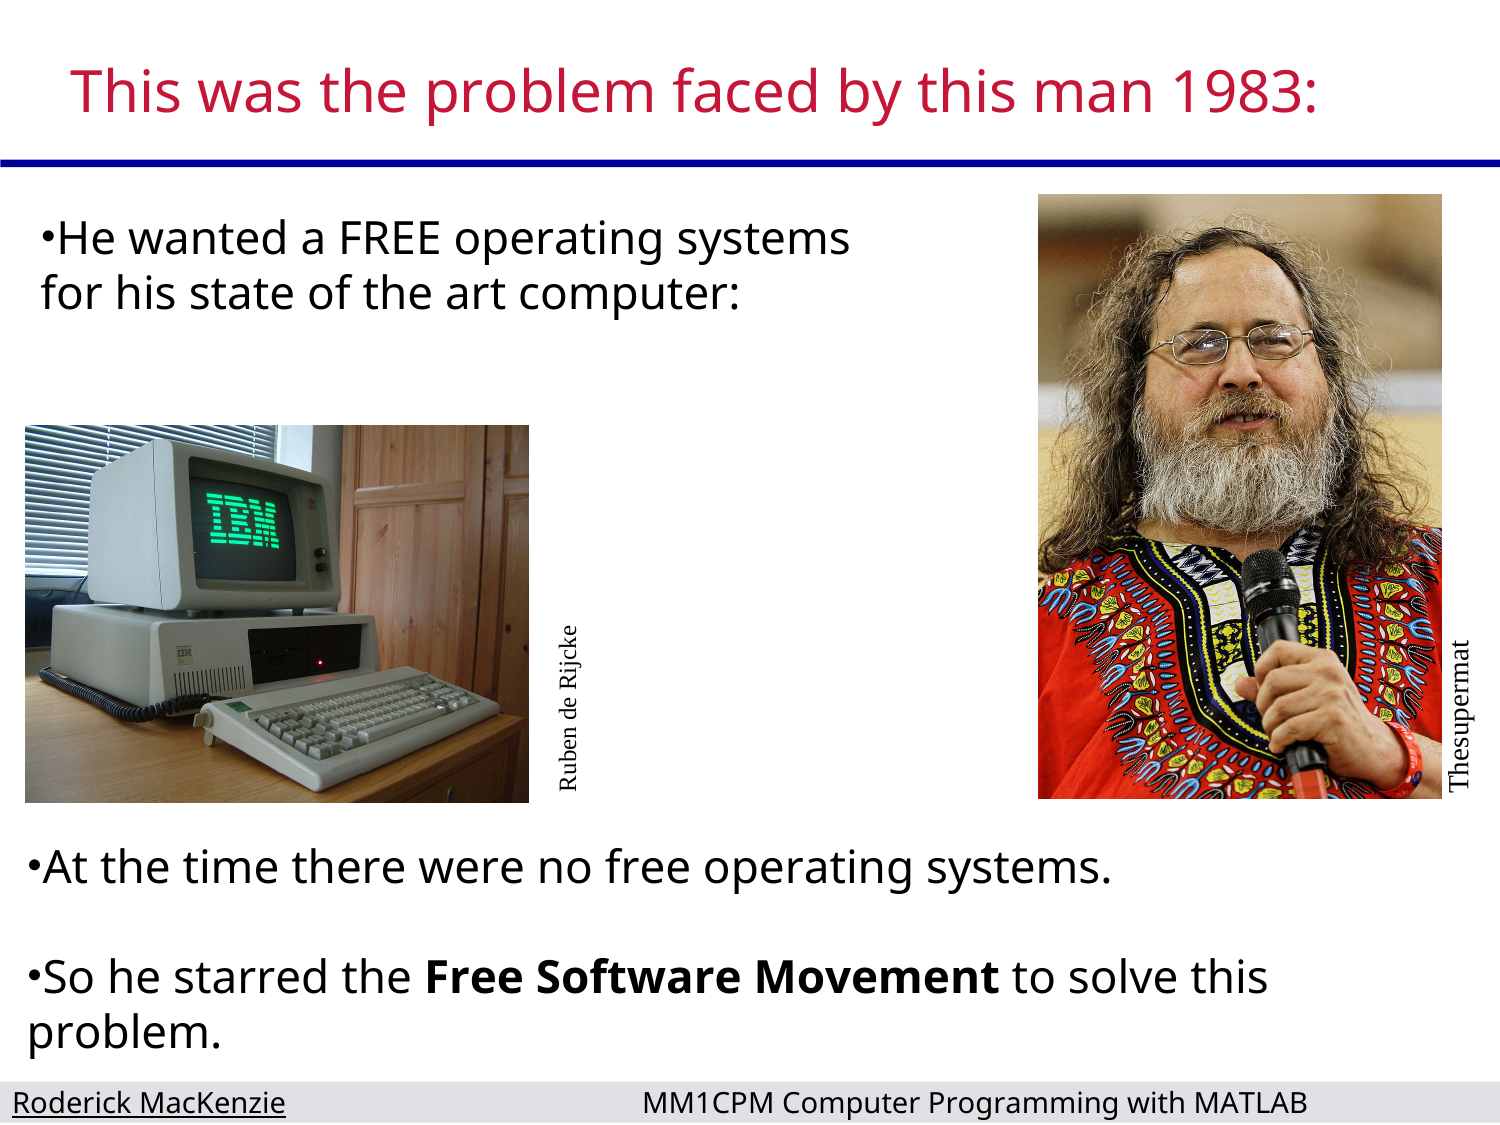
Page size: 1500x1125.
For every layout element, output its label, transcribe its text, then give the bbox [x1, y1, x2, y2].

picture [1038, 194, 1442, 799]
text_box At the time there were no free operating systems. So he starred the Free Software Movement to solve this problem. [11, 830, 1476, 1065]
text_box Thesupermat [1431, 505, 1500, 809]
text_box He wanted a FREE operating systems for his state of the art computer: [25, 201, 926, 517]
title This was the problem faced by this man 1983: [55, 14, 1488, 166]
picture [25, 425, 529, 803]
text_box Ruben de Rijcke [543, 443, 589, 807]
